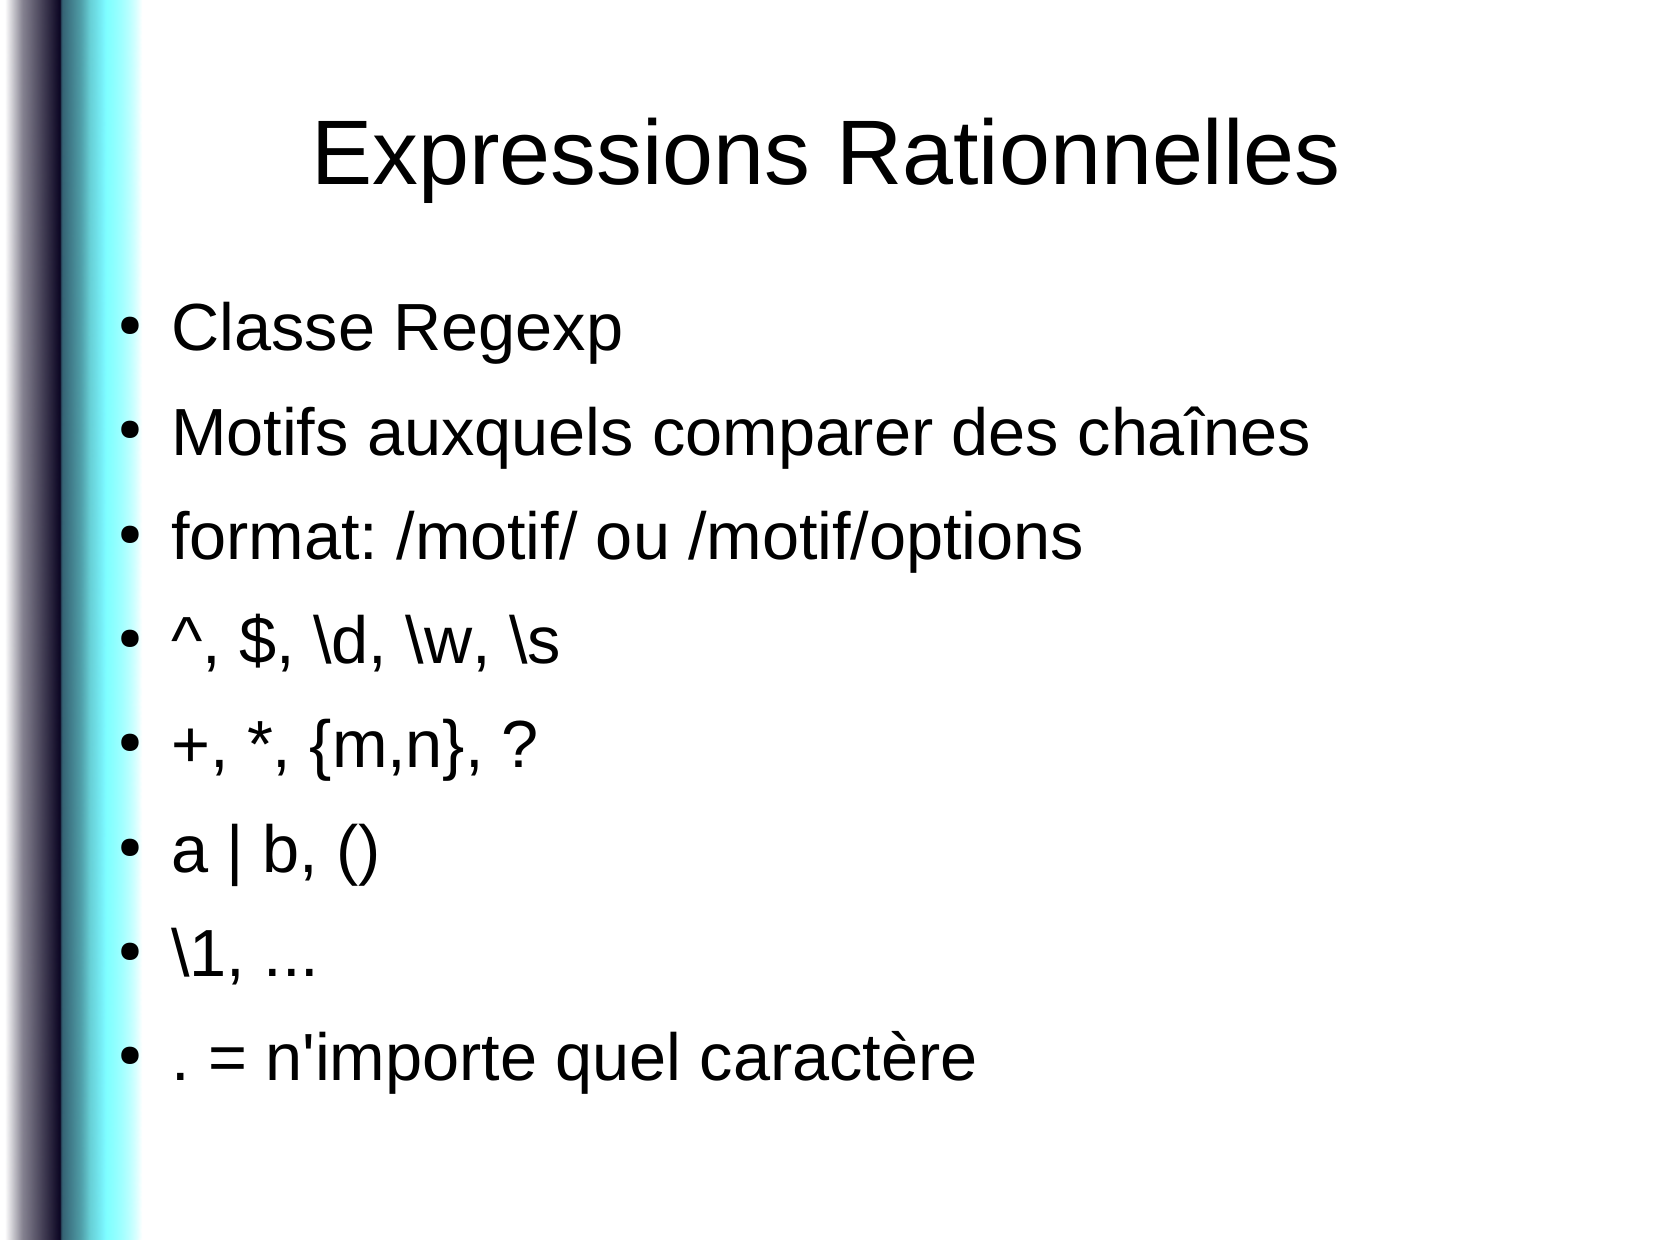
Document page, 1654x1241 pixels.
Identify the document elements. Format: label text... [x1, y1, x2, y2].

title Expressions Rationnelles [82, 49, 1571, 257]
picture [0, 0, 1654, 1240]
list Classe Regexp Motifs auxquels comparer des chaînes format: /motif/ ou /motif/options ^, $, \d, \w, \s +, *, {m,n}, ? a | b, () \1, ... . = n'importe quel caractère [82, 290, 1571, 1162]
